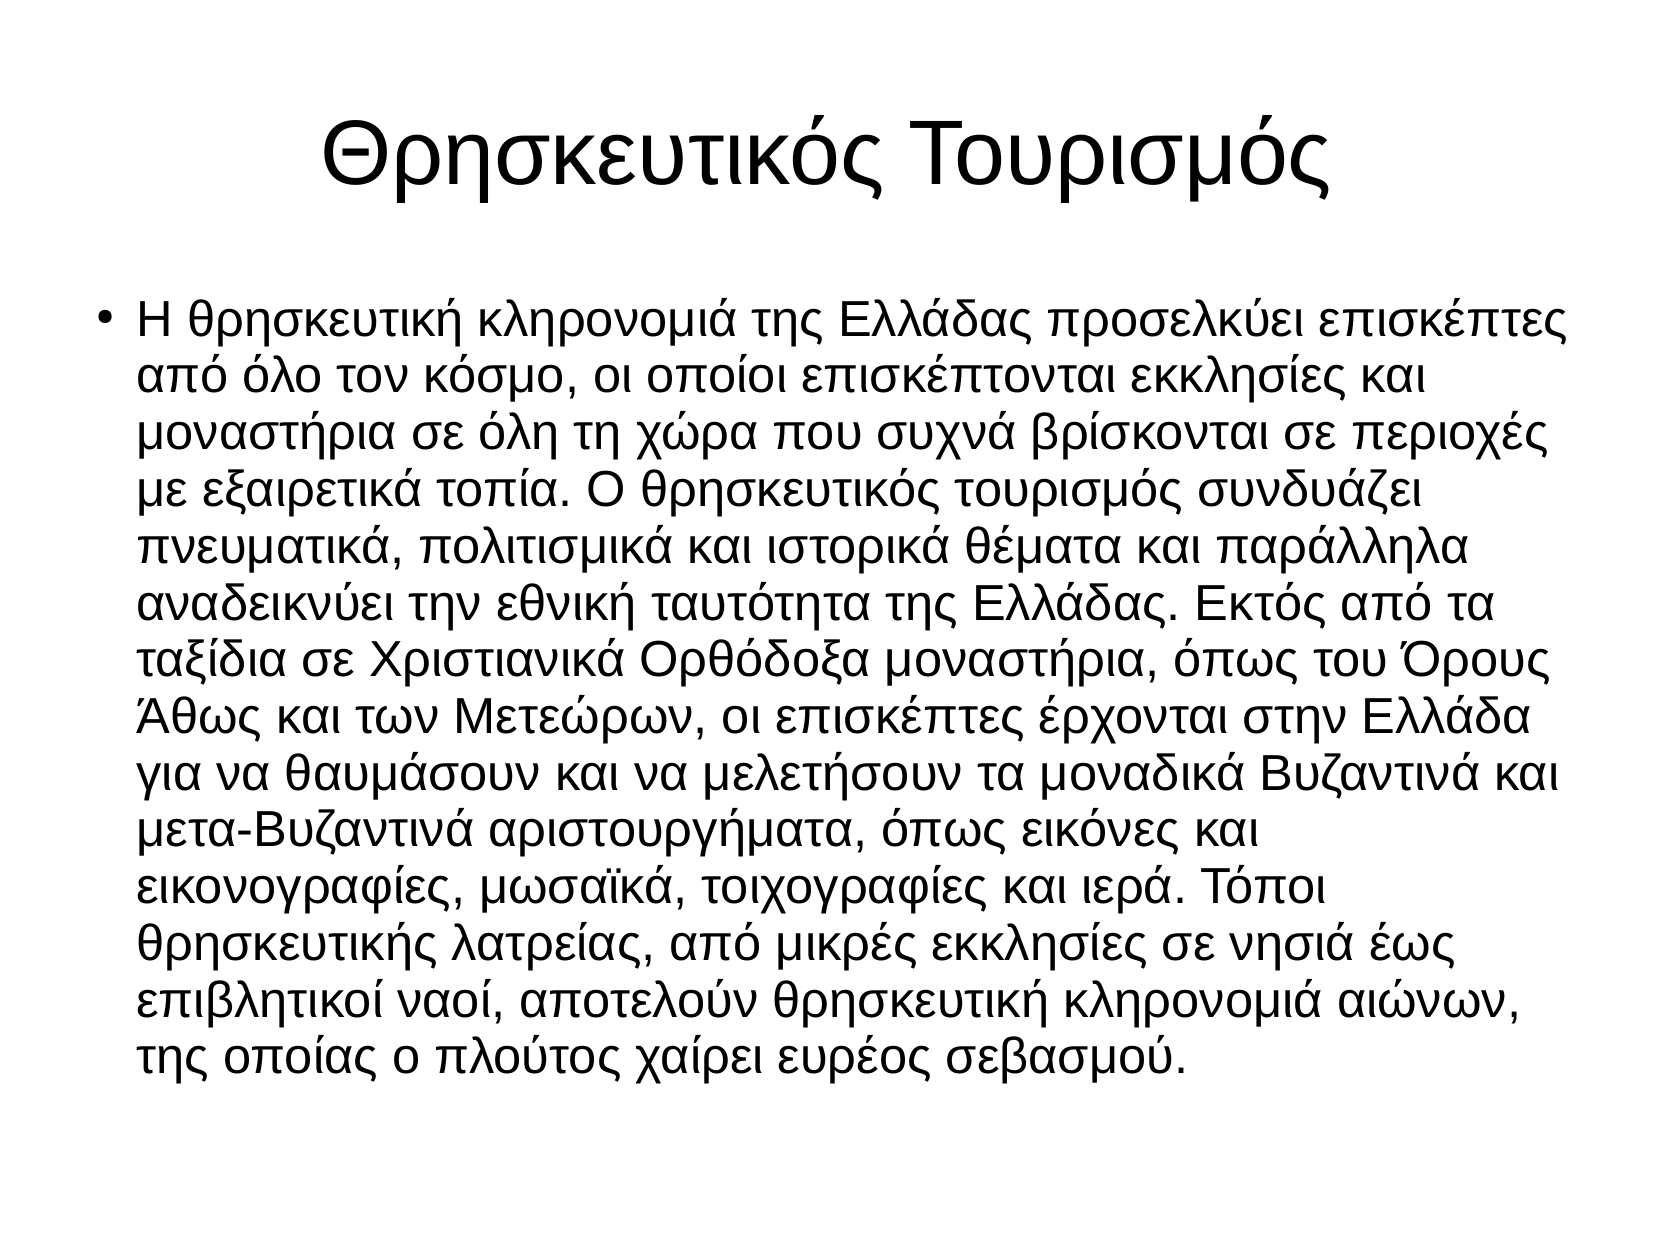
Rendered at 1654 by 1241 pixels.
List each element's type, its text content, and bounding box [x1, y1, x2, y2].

title Θρησκευτικός Τουρισμός [82, 49, 1571, 257]
list Η θρησκευτική κληρονομιά της Ελλάδας προσελκύει επισκέπτες από όλο τον κόσμο, οι οποίοι επισκέπτονται εκκλησίες και μοναστήρια σε όλη τη χώρα που συχνά βρίσκονται σε περιοχές με εξαιρετικά τοπία. Ο θρησκευτικός τουρισμός συνδυάζει πνευματικά, πολιτισμικά και ιστορικά θέματα και παράλληλα αναδεικνύει την εθνική ταυτότητα της Ελλάδας. Εκτός από τα ταξίδια σε Χριστιανικά Ορθόδοξα μοναστήρια, όπως του Όρους Άθως και των Μετεώρων, οι επισκέπτες έρχονται στην Ελλάδα για να θαυμάσουν και να μελετήσουν τα μοναδικά Βυζαντινά και μετα-Βυζαντινά αριστουργήματα, όπως εικόνες και εικονογραφίες, μωσαϊκά, τοιχογραφίες και ιερά. Τόποι θρησκευτικής λατρείας, από μικρές εκκλησίες σε νησιά έως επιβλητικοί ναοί, αποτελούν θρησκευτική κληρονομιά αιώνων, της οποίας ο πλούτος χαίρει ευρέος σεβασμού. [82, 290, 1571, 1109]
